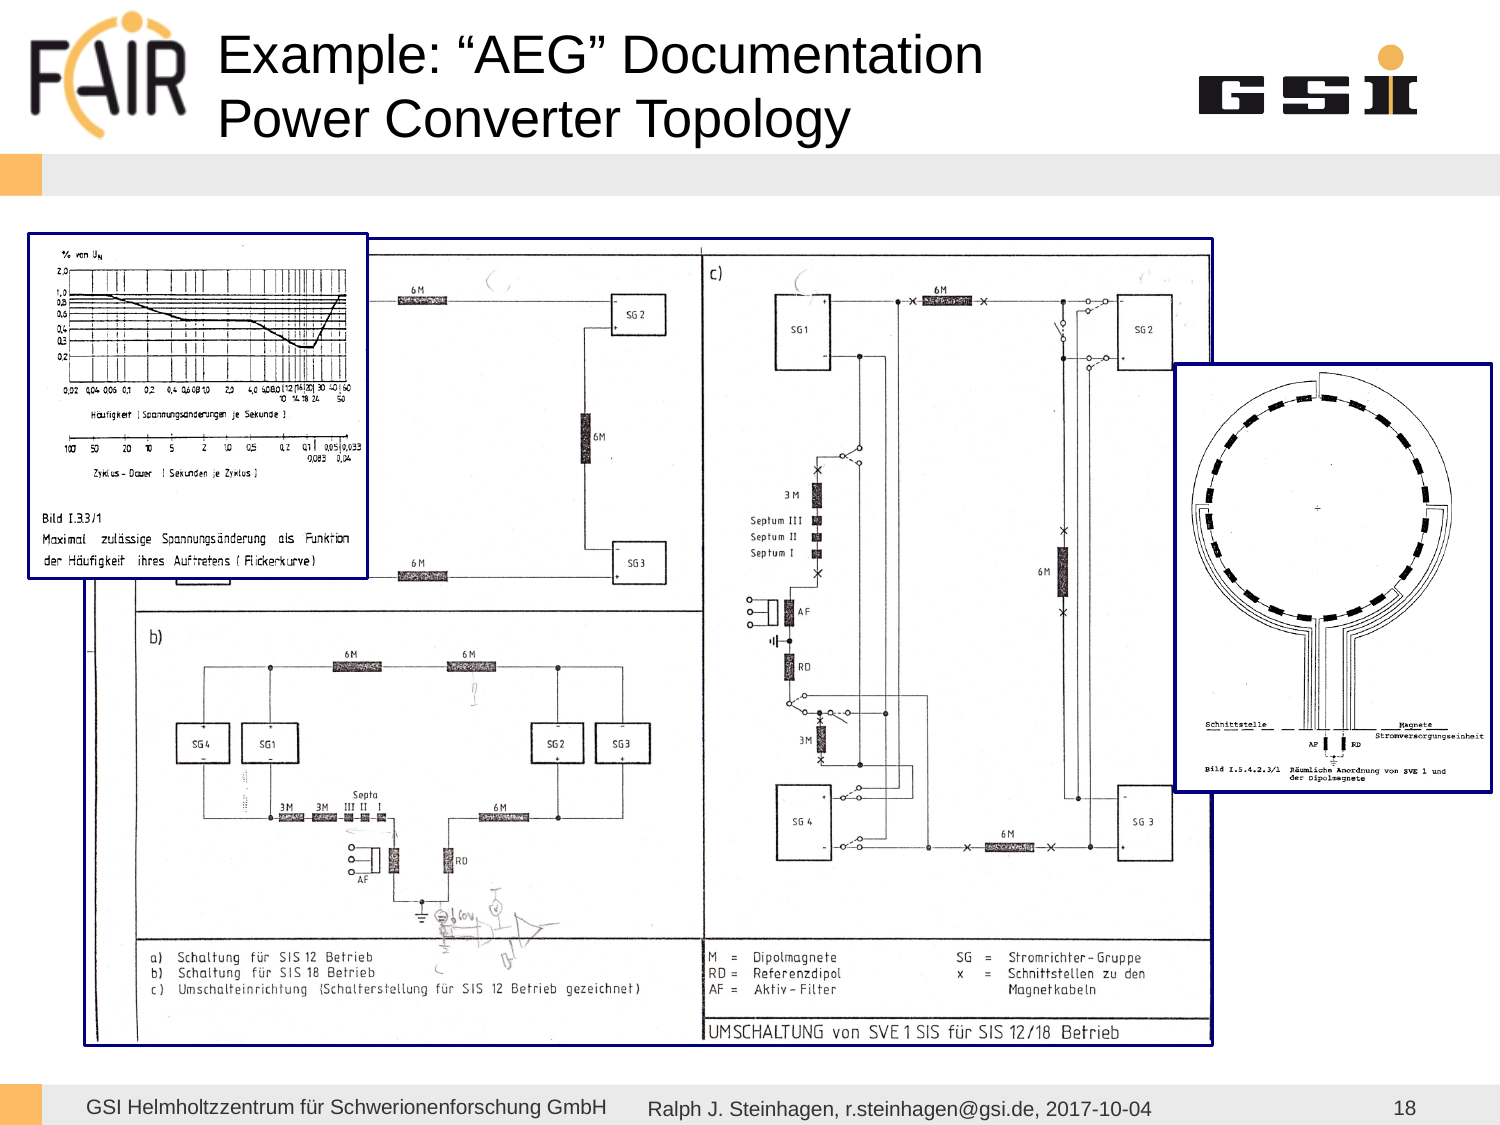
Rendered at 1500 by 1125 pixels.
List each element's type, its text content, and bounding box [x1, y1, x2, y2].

picture [1176, 365, 1491, 791]
title Example: “AEG” Documentation Power Converter Topology [217, 19, 1180, 149]
picture [86, 240, 1212, 1045]
picture [30, 235, 367, 578]
picture [30, 9, 187, 141]
picture [1197, 42, 1419, 117]
